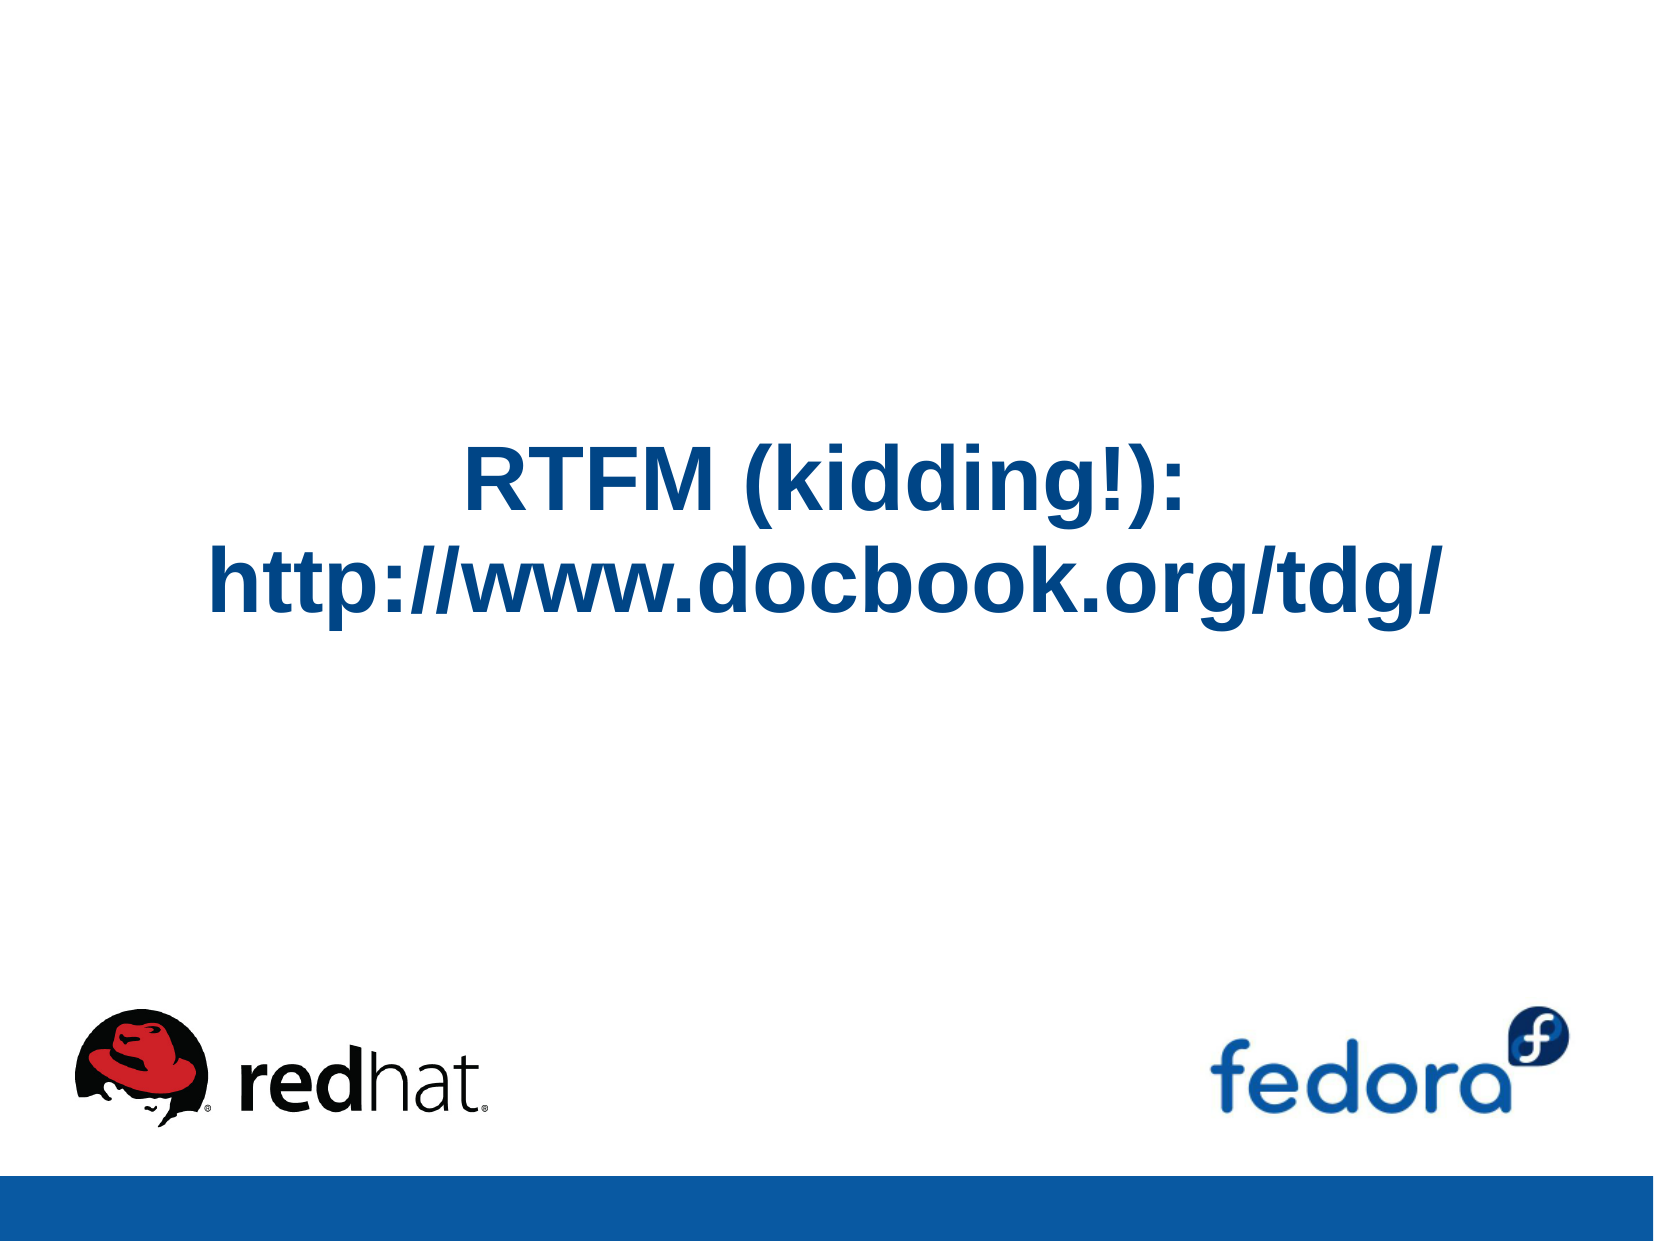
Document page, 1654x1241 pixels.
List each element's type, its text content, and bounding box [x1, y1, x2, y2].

picture [0, 1176, 1654, 1241]
picture [75, 1009, 488, 1142]
picture [1200, 997, 1576, 1125]
subtitle RTFM (kidding!): http://www.docbook.org/tdg/ [82, 56, 1571, 1102]
